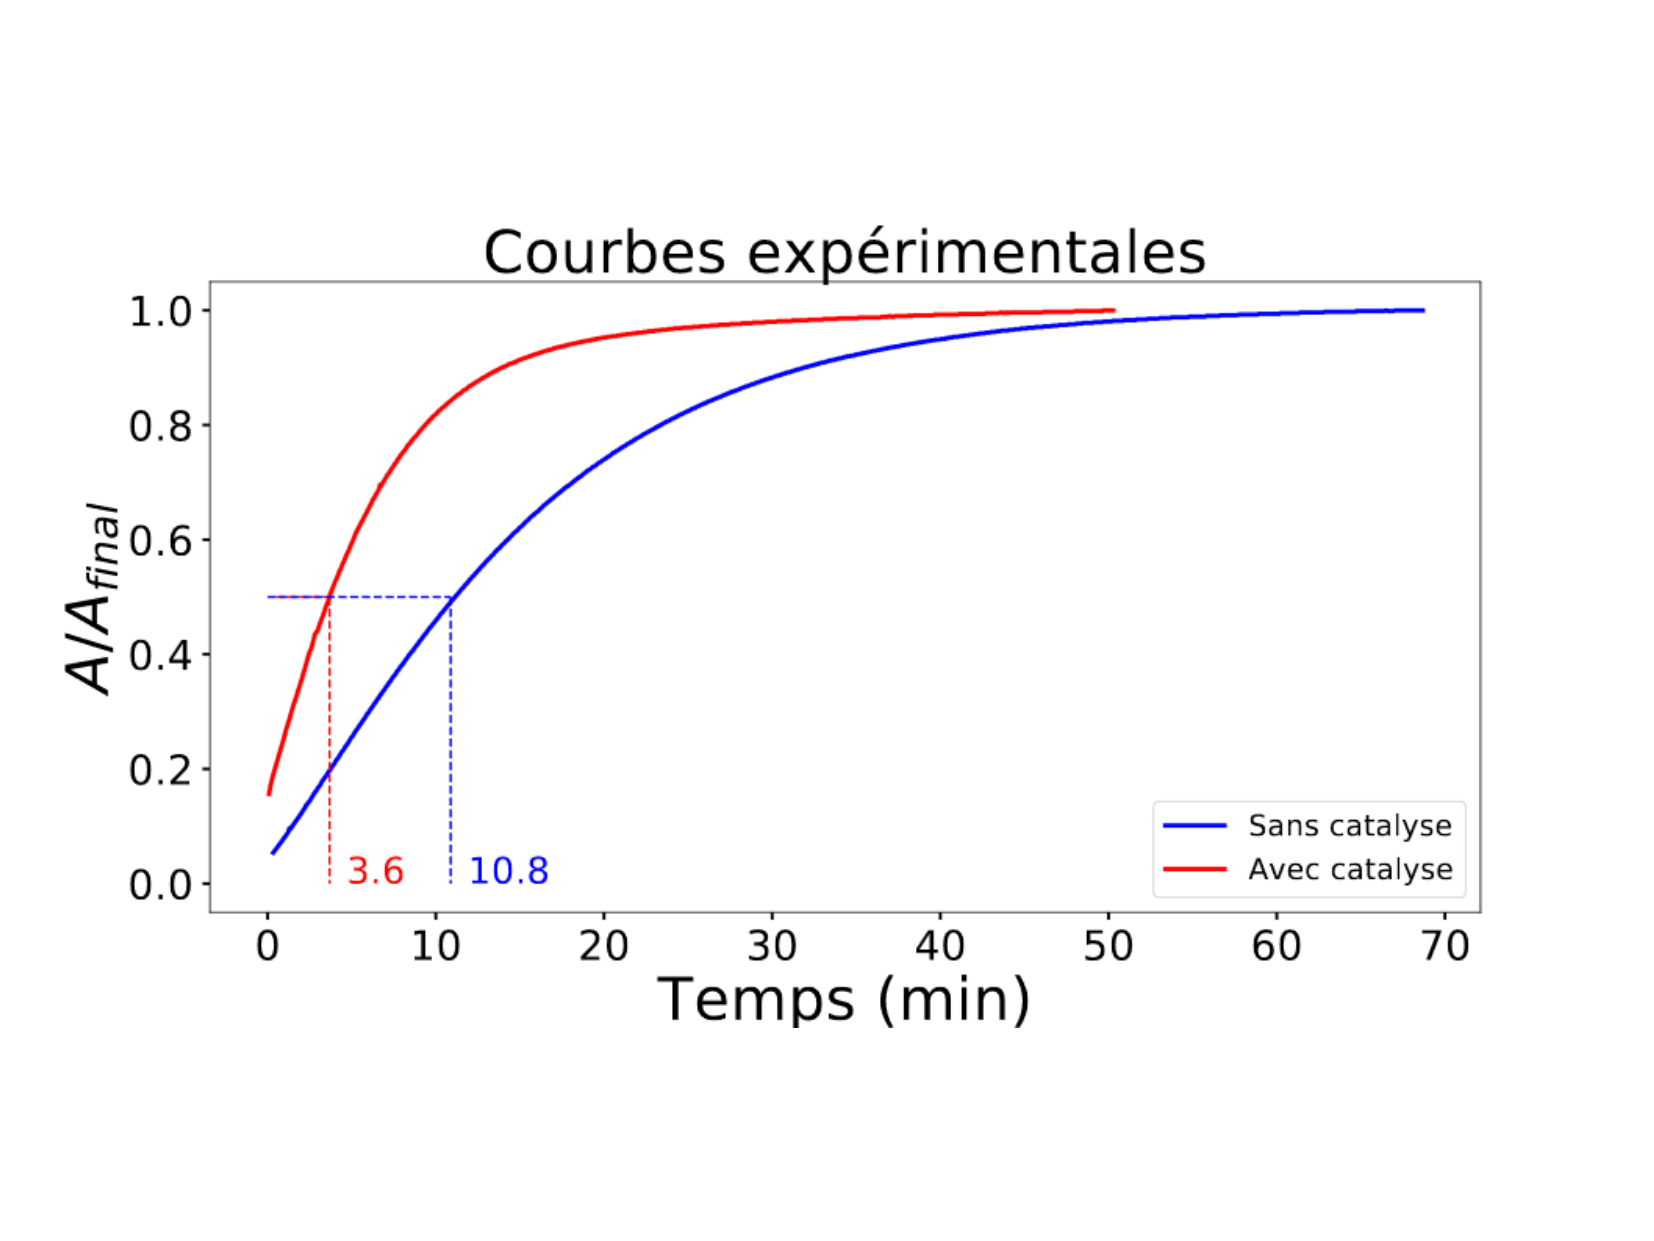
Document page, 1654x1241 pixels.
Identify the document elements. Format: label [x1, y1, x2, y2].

picture [13, 218, 1642, 1028]
